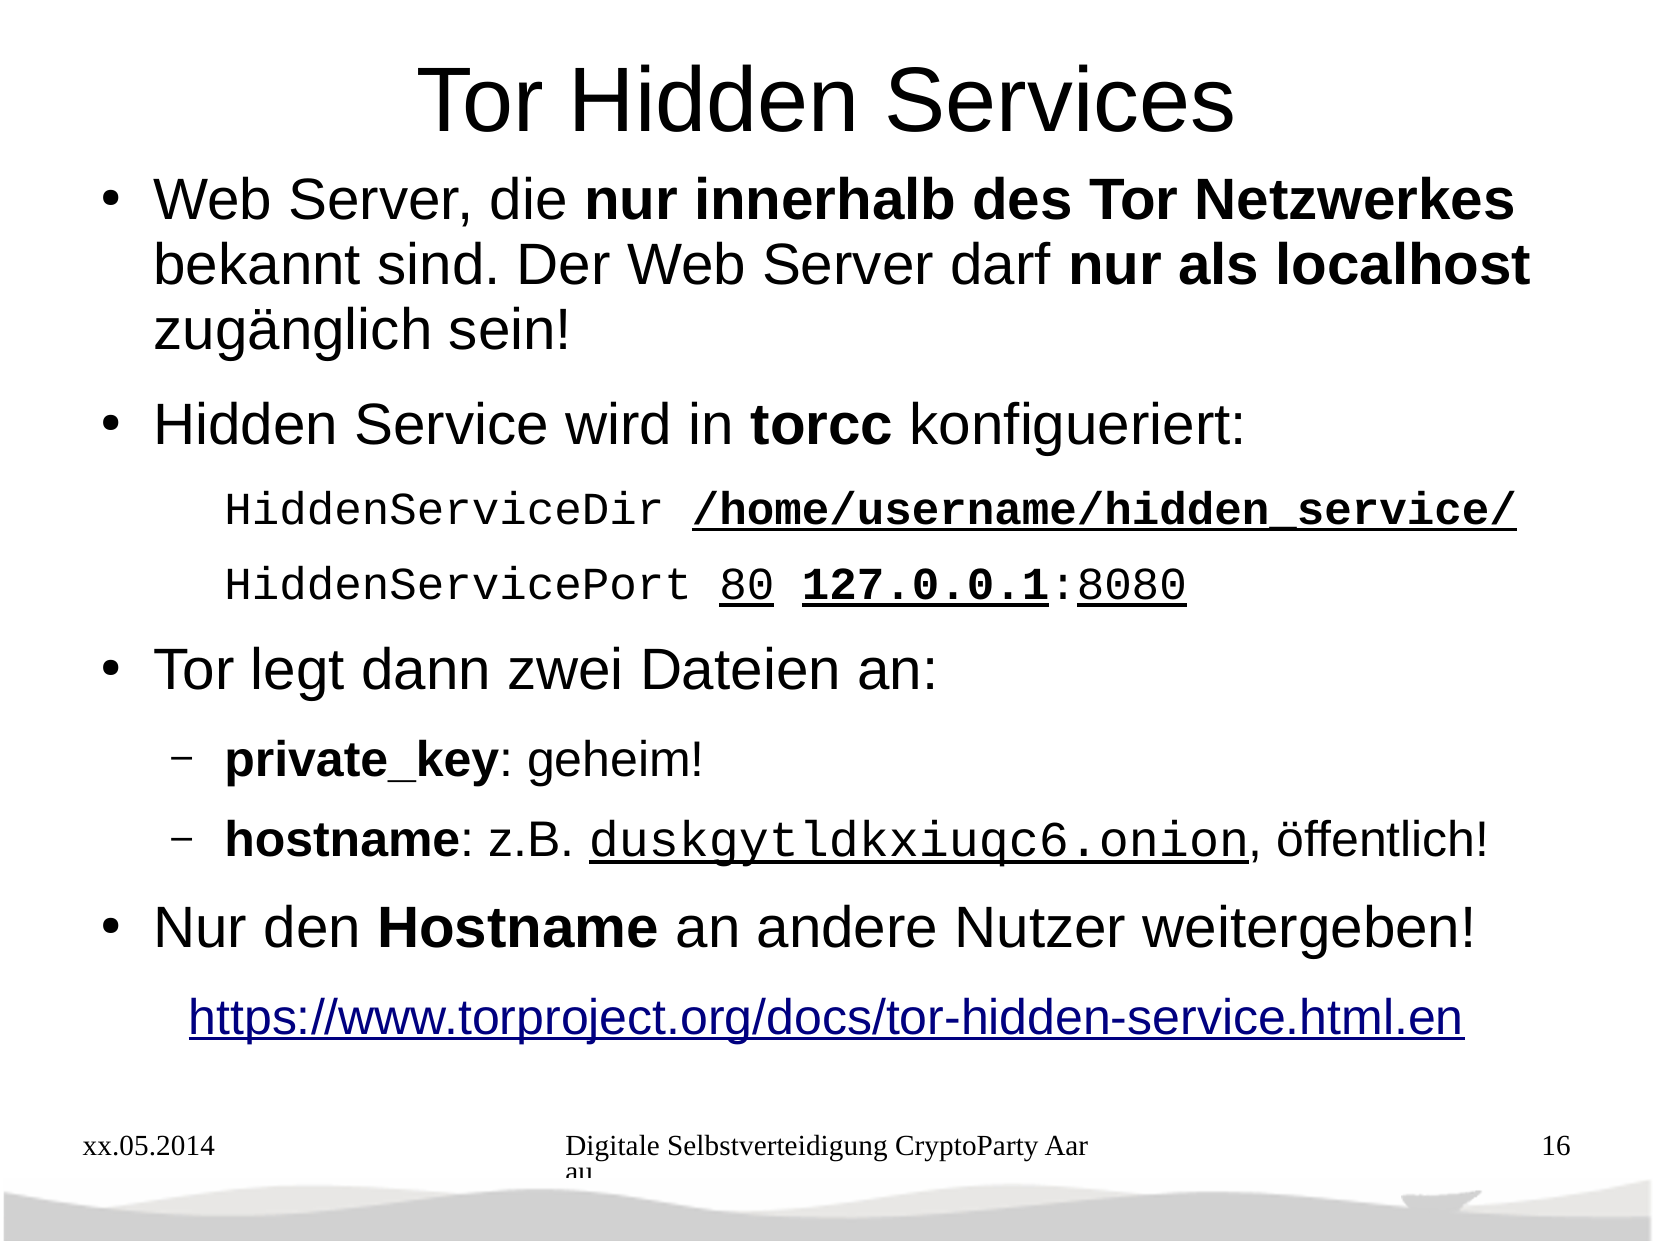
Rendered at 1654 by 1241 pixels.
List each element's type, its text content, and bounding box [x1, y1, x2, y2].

list Web Server, die nur innerhalb des Tor Netzwerkes bekannt sind. Der Web Server darf nur als localhost zugänglich sein! Hidden Service wird in torcc konfigueriert: HiddenServiceDir /home/username/hidden_service/ HiddenServicePort 80 127.0.0.1:8080 Tor legt dann zwei Dateien an: private_key: geheim! hostname: z.B. duskgytldkxiuqc6.onion, öffentlich! Nur den Hostname an andere Nutzer weitergeben! https://www.torproject.org/docs/tor-hidden-service.html.en [82, 167, 1571, 1109]
title Tor Hidden Services [82, 0, 1571, 167]
picture [3, 1178, 1654, 1241]
